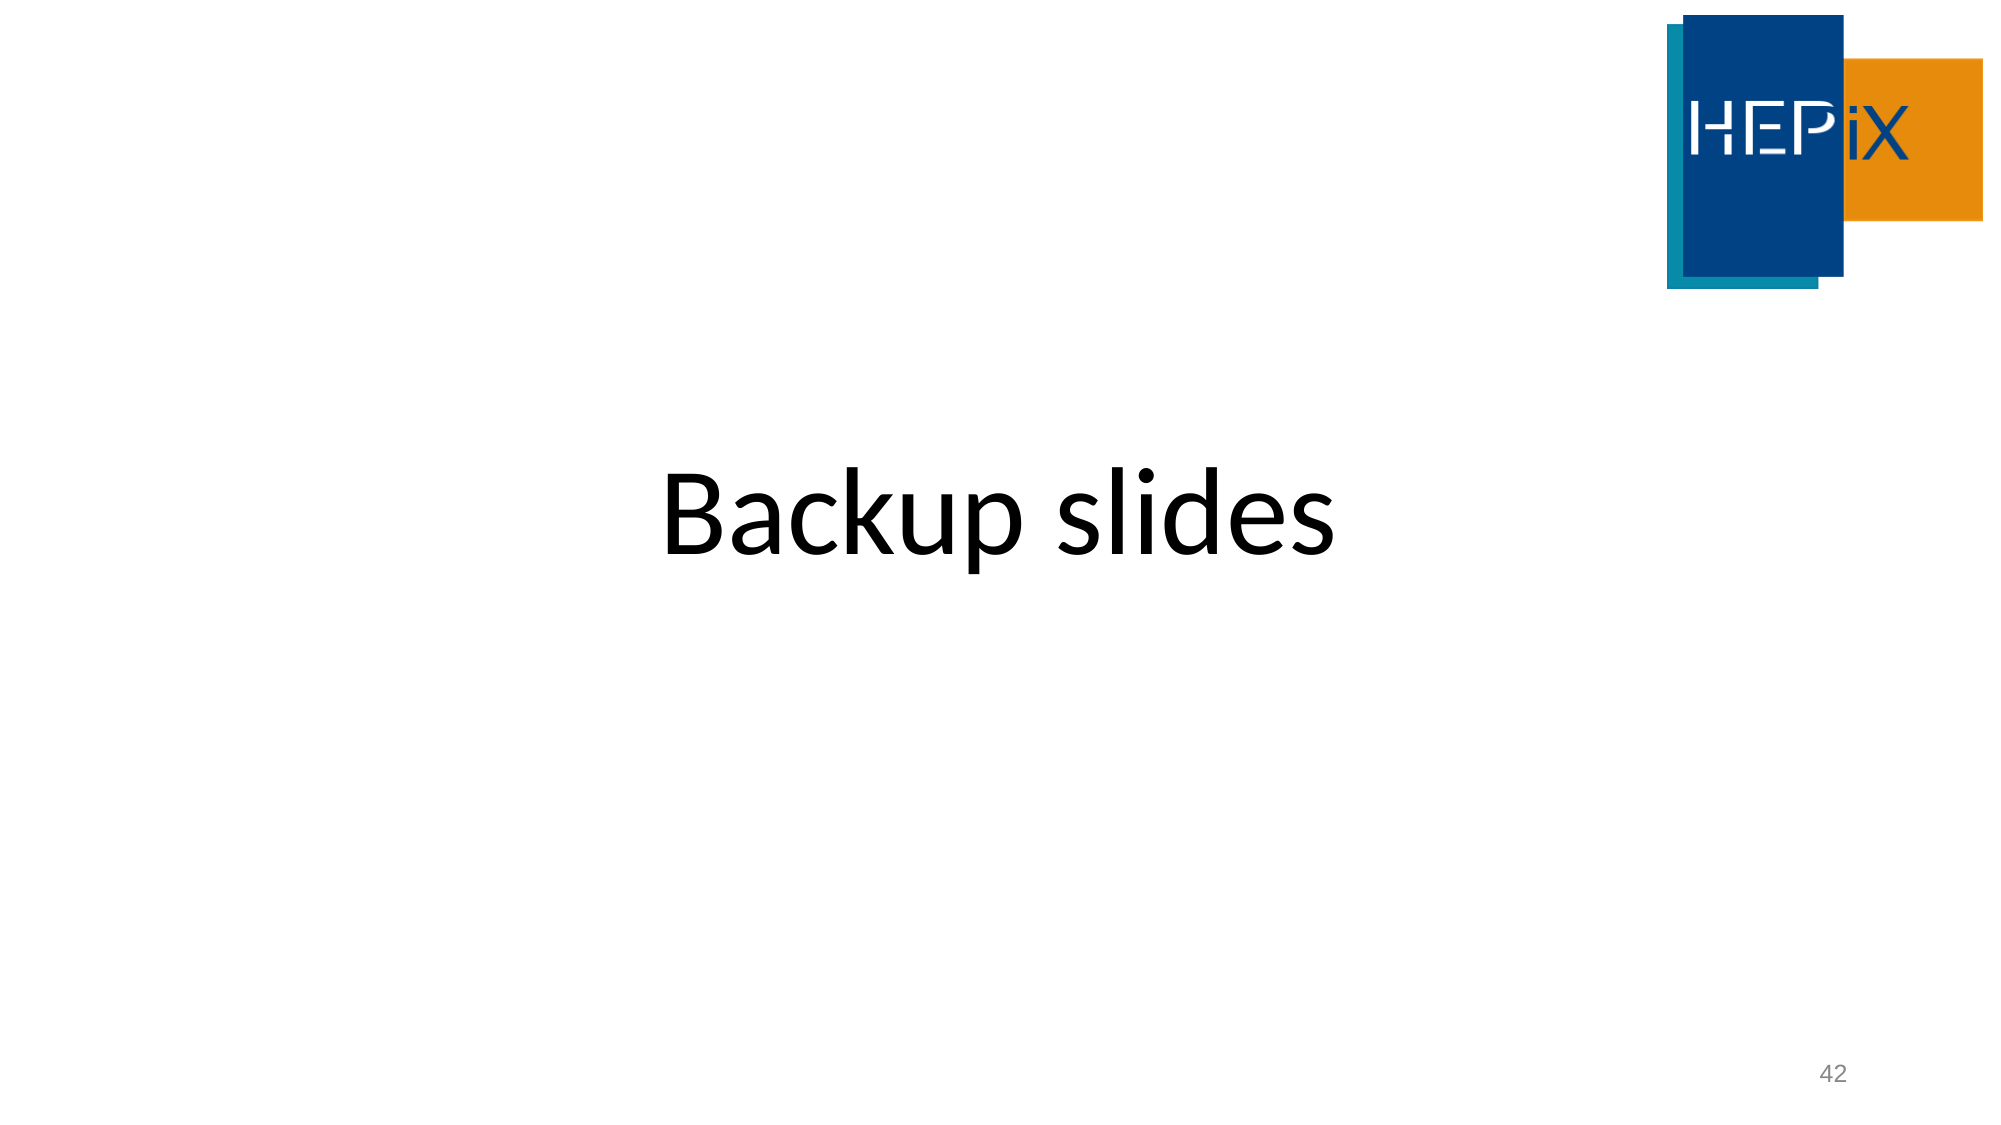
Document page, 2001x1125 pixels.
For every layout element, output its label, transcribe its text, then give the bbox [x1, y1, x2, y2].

picture [1667, 15, 1983, 289]
title Backup slides [136, 280, 1862, 749]
slide_number <number> [1412, 1042, 1863, 1103]
